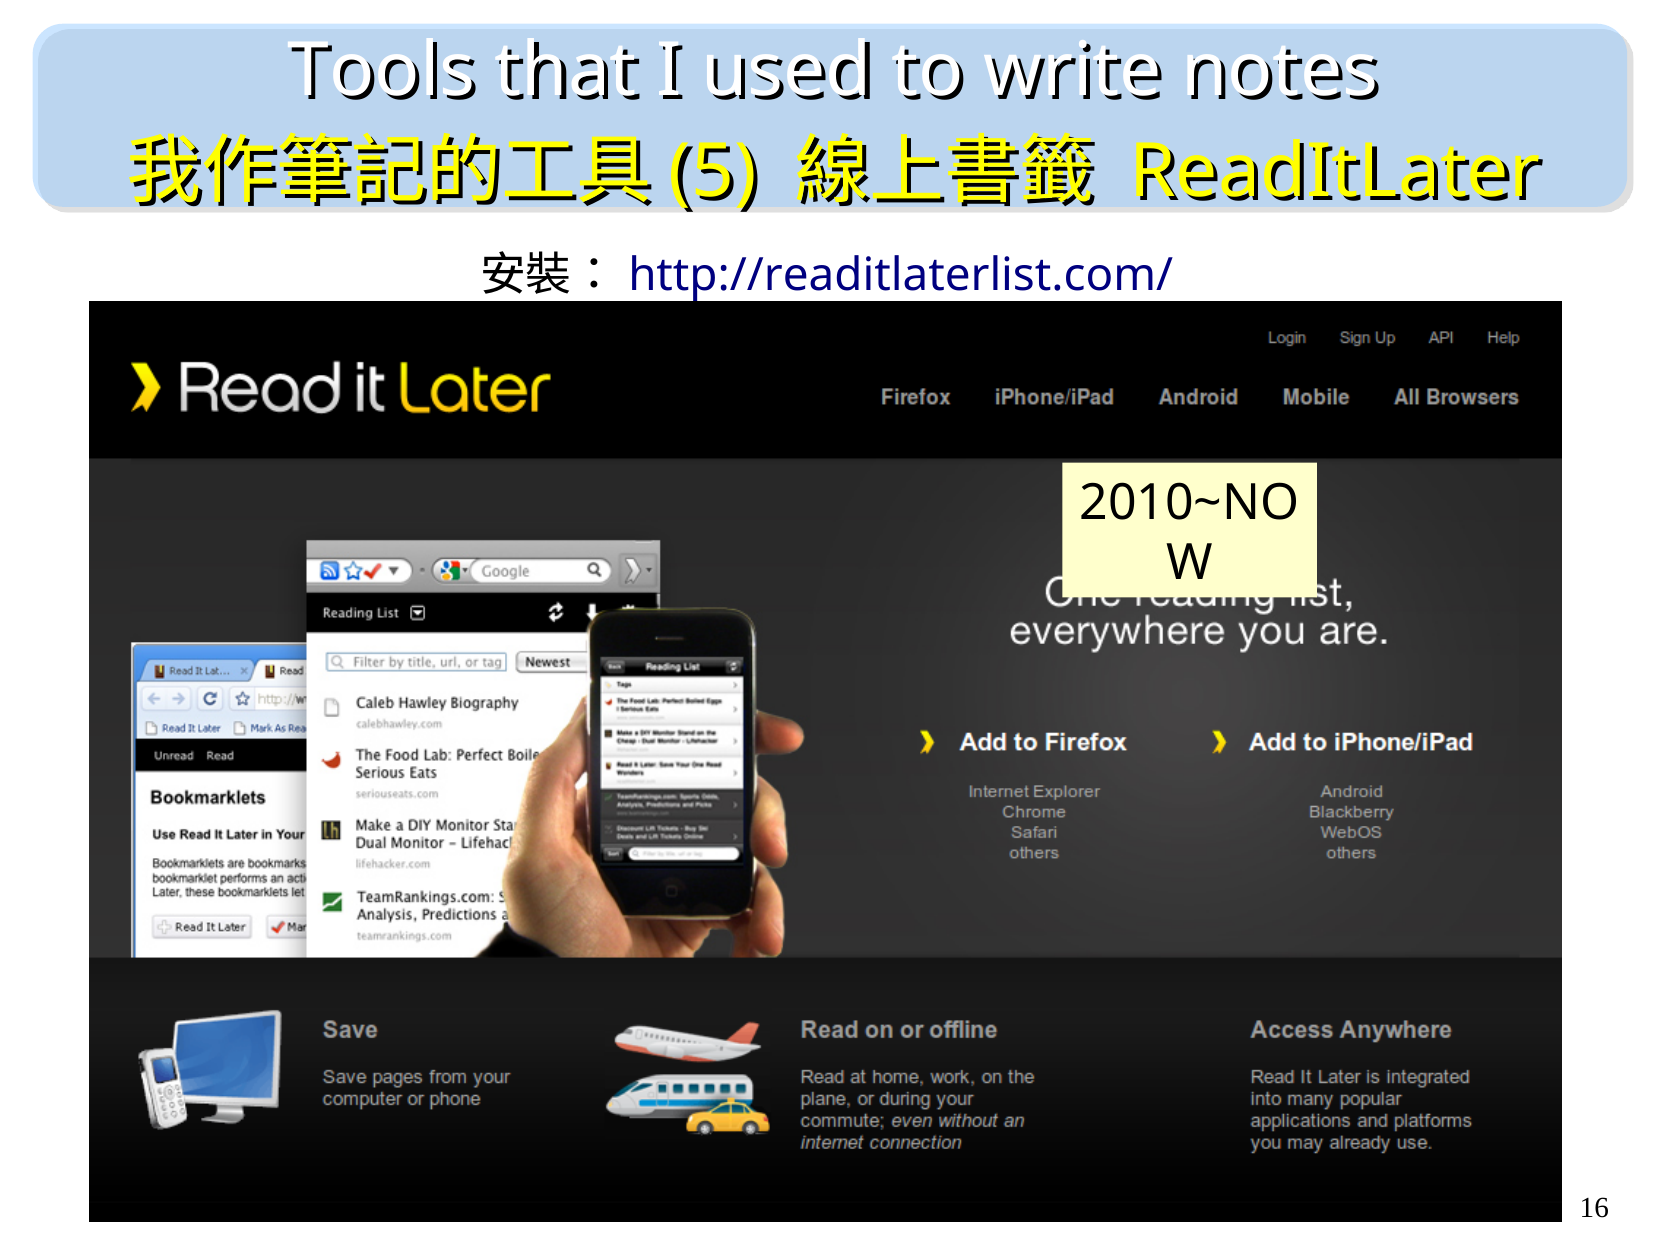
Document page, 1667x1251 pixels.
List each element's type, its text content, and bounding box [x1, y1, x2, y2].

text_box 2010~NOW [1062, 462, 1317, 538]
title Tools that I used to write notes 我作筆記的工具(5) 線上書籤 ReadItLater [0, 9, 1667, 212]
text_box 安裝：http://readitlaterlist.com/ [29, 237, 1625, 312]
picture [89, 312, 1562, 1222]
